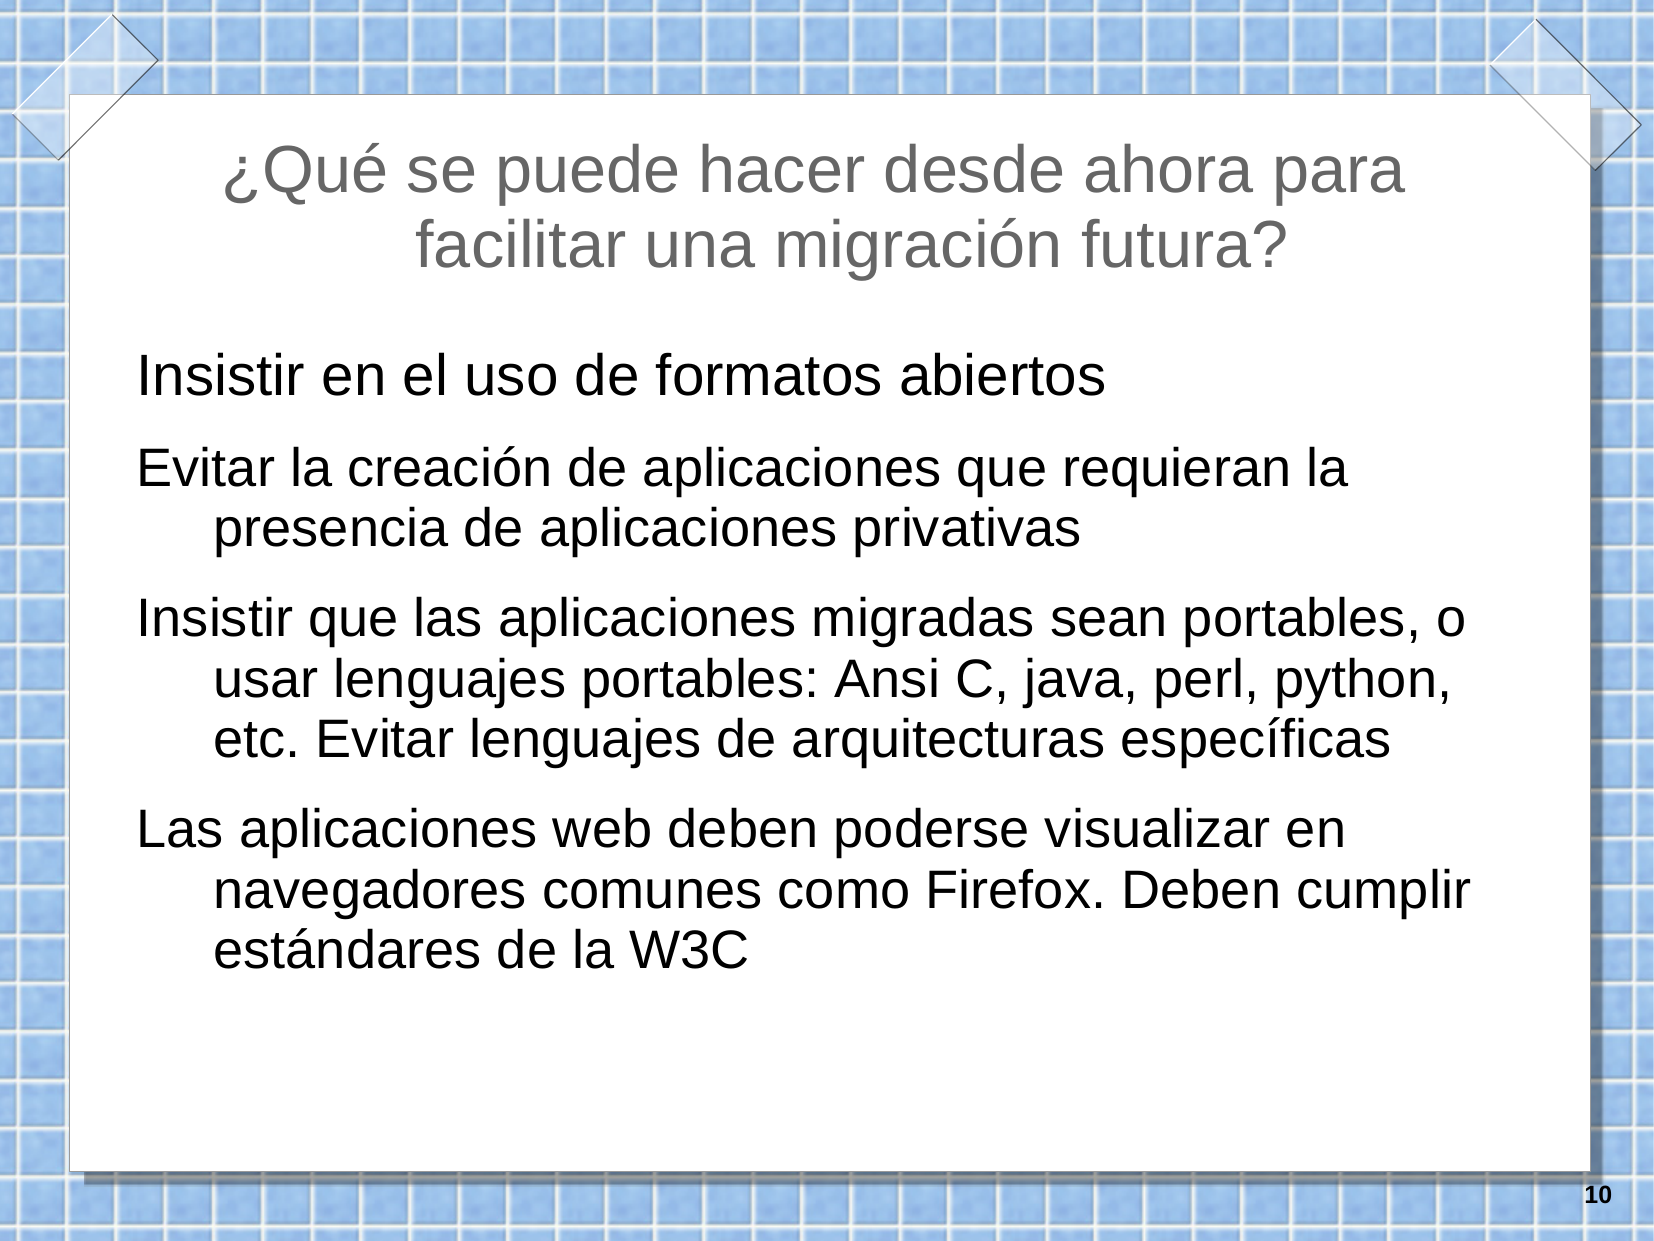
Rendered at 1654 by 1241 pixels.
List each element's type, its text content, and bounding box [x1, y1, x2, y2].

picture [0, 0, 1654, 1241]
list Insistir en el uso de formatos abiertos Evitar la creación de aplicaciones que requieran la presencia de aplicaciones privativas Insistir que las aplicaciones migradas sean portables, o usar lenguajes portables: Ansi C, java, perl, python, etc. Evitar lenguajes de arquitecturas específicas Las aplicaciones web deben poderse visualizar en navegadores comunes como Firefox. Deben cumplir estándares de la W3C [136, 342, 1536, 1162]
title ¿Qué se puede hacer desde ahora para facilitar una migración futura? [118, 107, 1510, 306]
